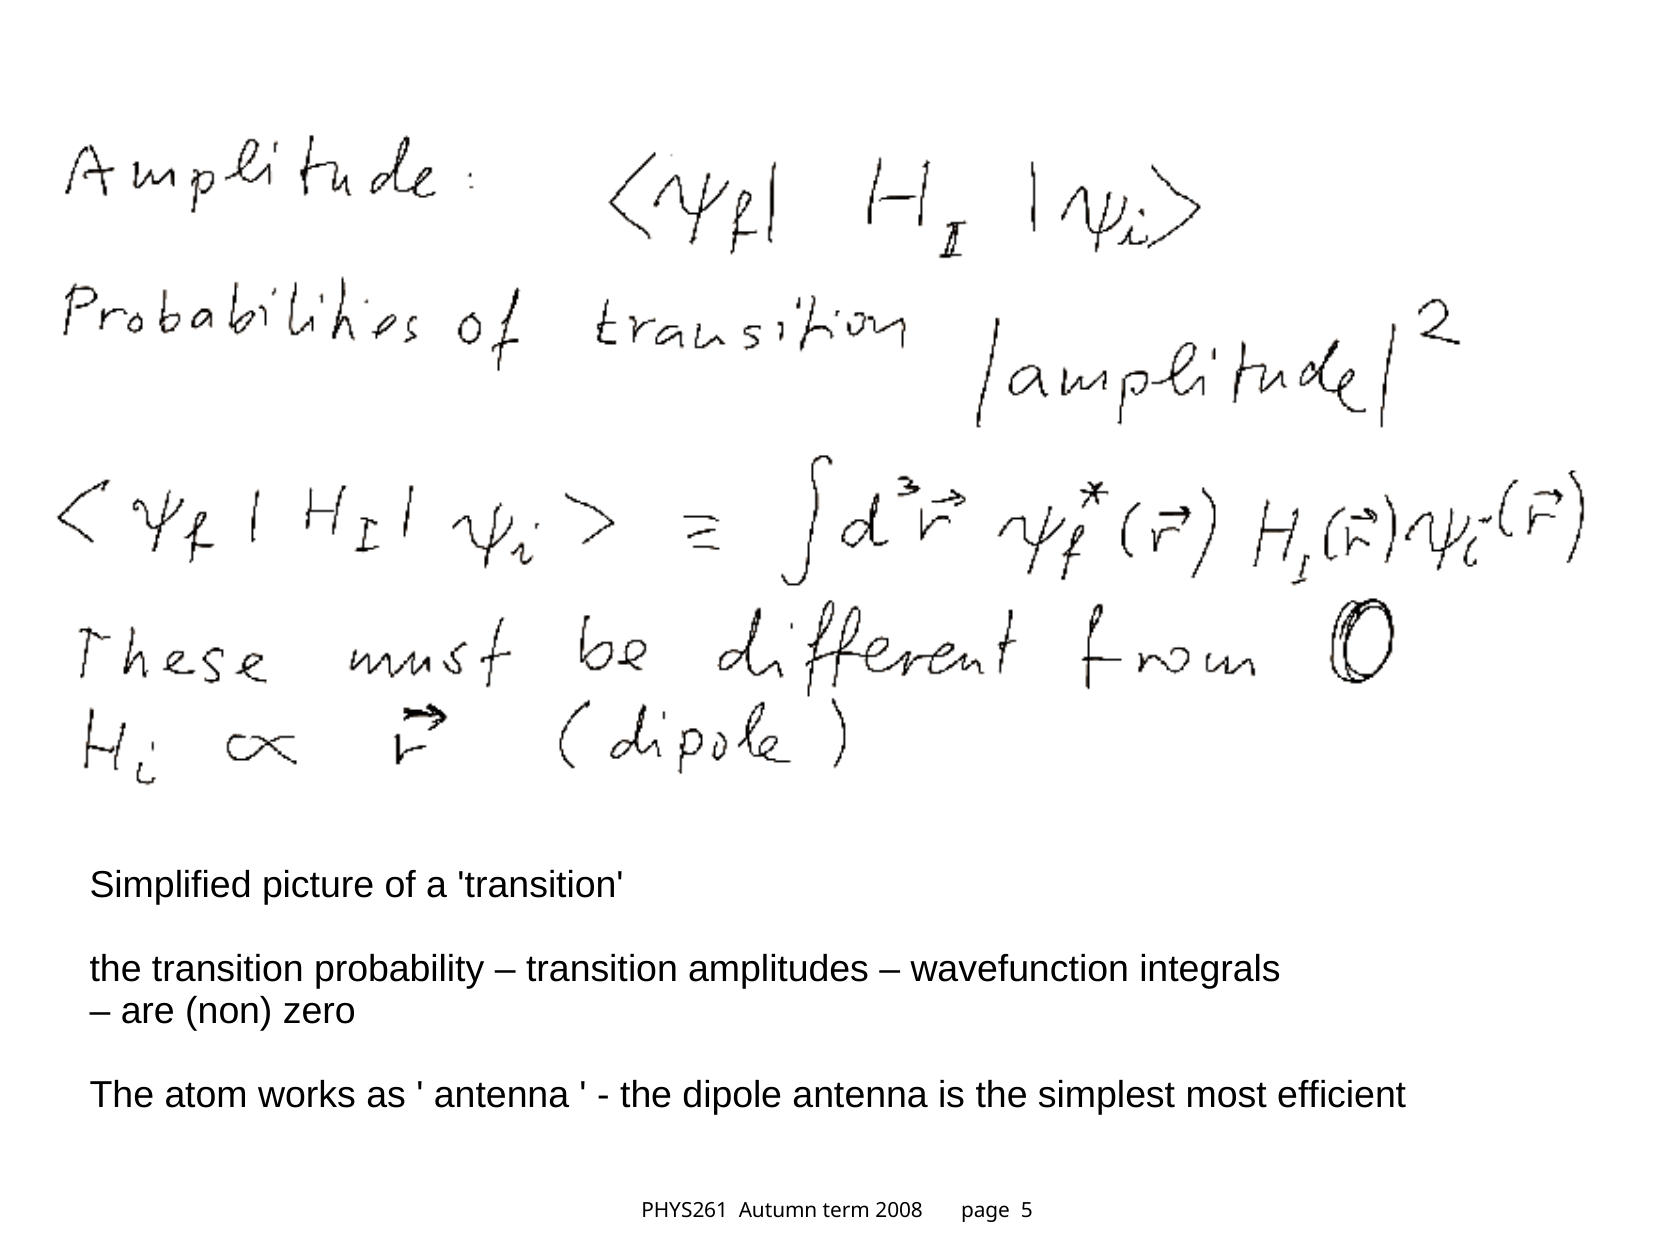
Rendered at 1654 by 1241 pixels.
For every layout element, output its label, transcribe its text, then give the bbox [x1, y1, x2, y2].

text_box Simplified picture of a 'transition' the transition probability – transition amplitudes – wavefunction integrals – are (non) zero The atom works as ' antenna ' - the dipole antenna is the simplest most efficient [74, 856, 1572, 1131]
picture [17, 117, 1618, 823]
